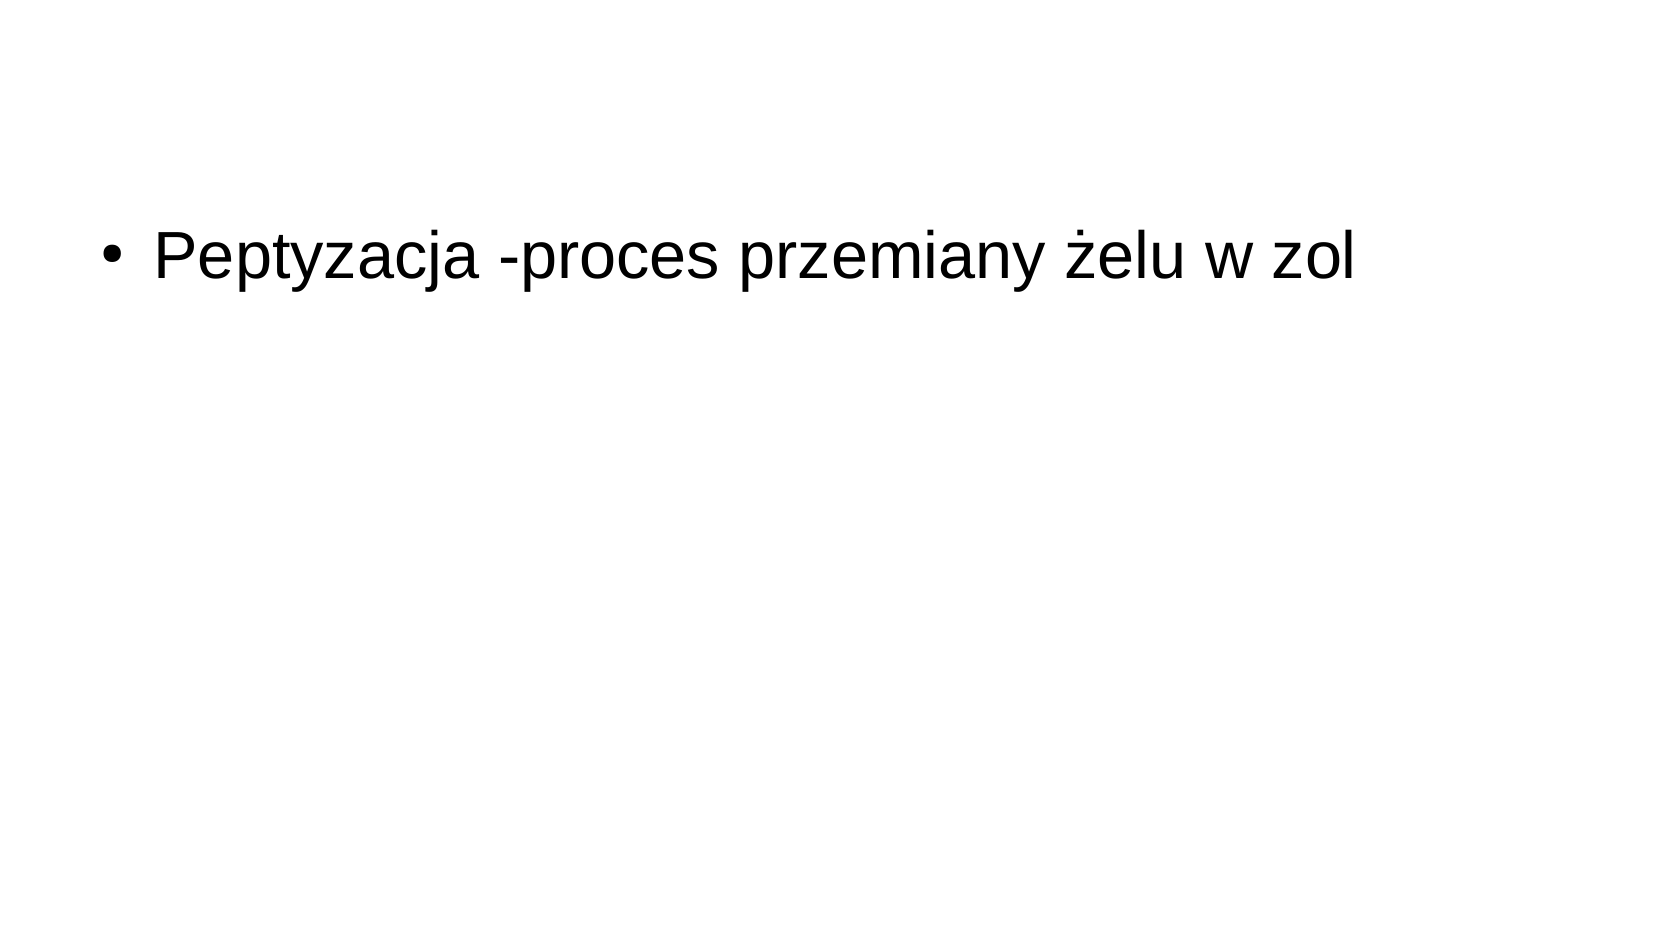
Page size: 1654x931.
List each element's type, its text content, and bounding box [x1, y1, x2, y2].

list Peptyzacja -proces przemiany żelu w zol [82, 217, 1571, 758]
